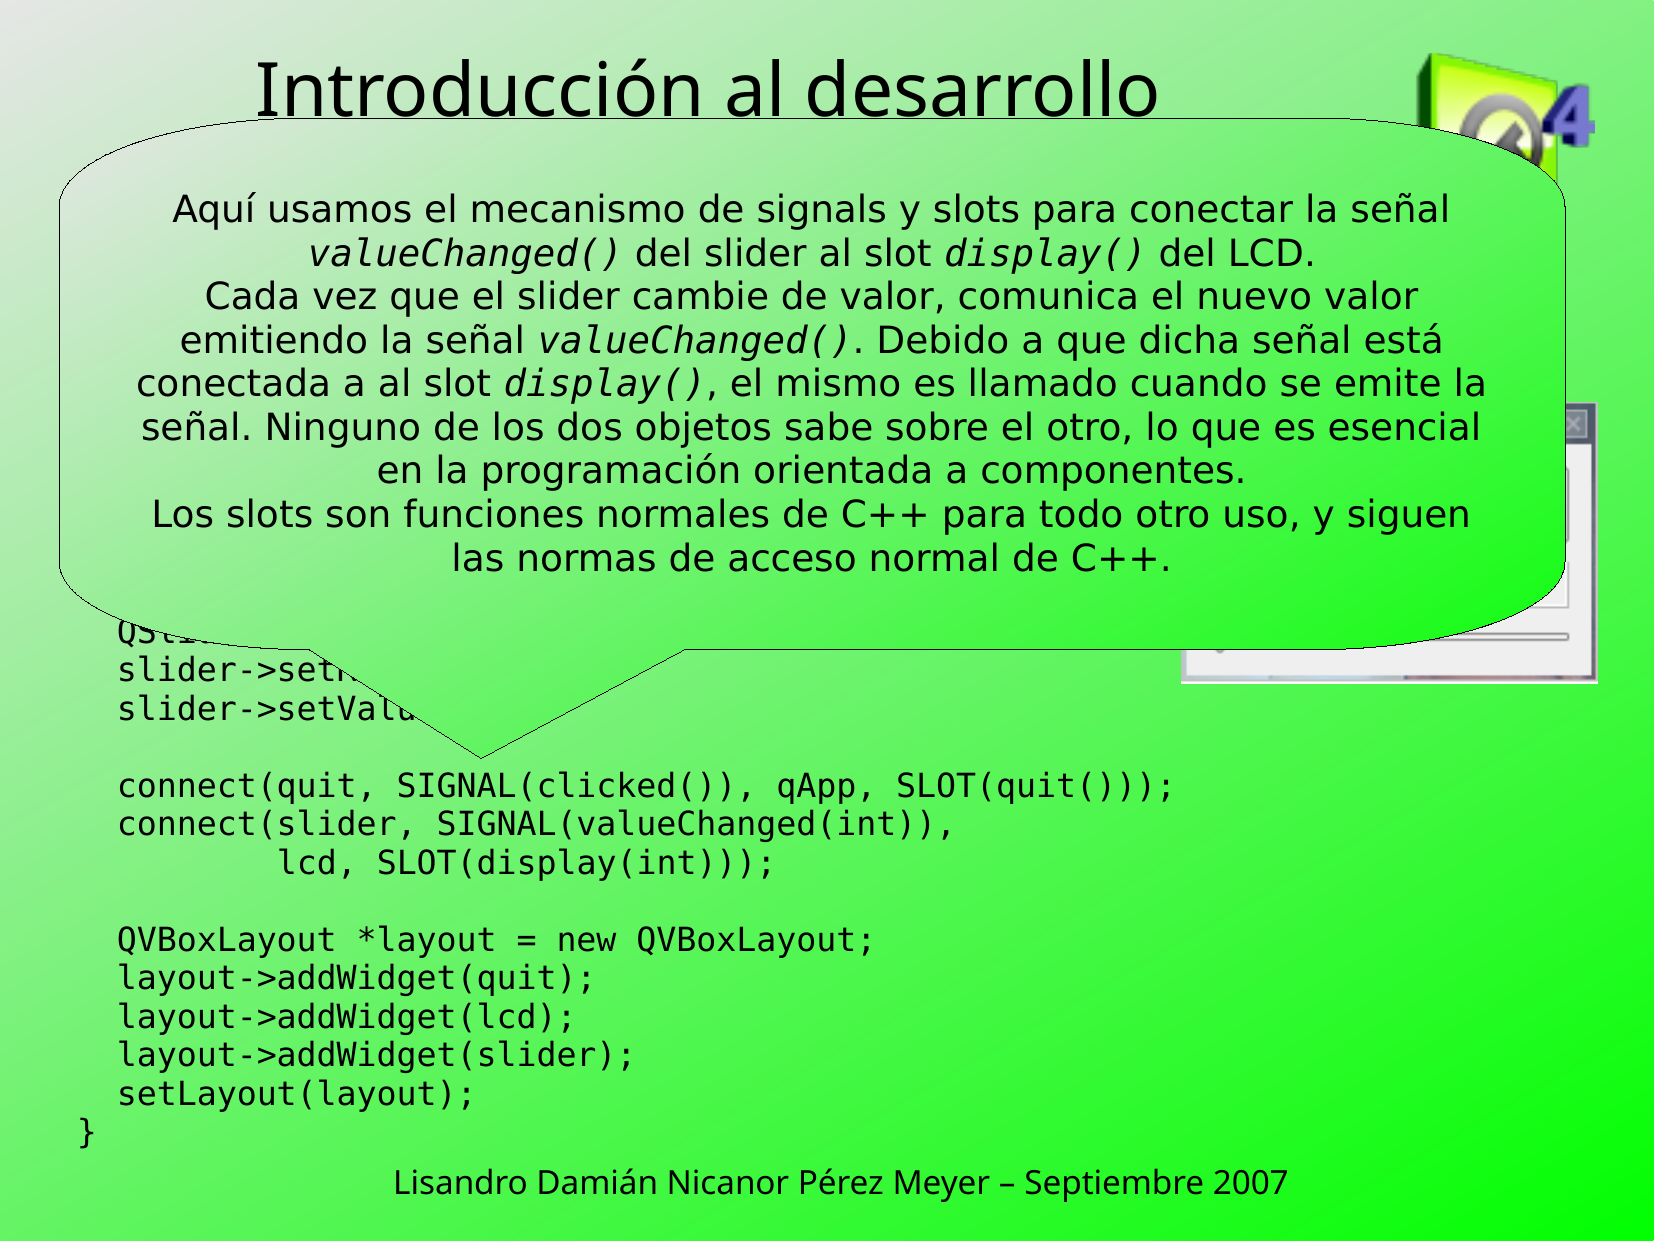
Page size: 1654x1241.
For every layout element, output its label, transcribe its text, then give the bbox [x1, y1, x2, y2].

subtitle MyWidget::MyWidget(QWidget *parent) : QWidget(parent) { QPushButton *quit = new QPushButton(tr("Quit")); quit->setFont(QFont("Times", 18, QFont::Bold)); QLCDNumber *lcd = new QLCDNumber(2); lcd->setSegmentStyle(QLCDNumber::Filled); QSlider *slider = new QSlider(Qt::Horizontal); slider->setRange(0, 99); slider->setValue(0); connect(quit, SIGNAL(clicked()), qApp, SLOT(quit())); connect(slider, SIGNAL(valueChanged(int)), lcd, SLOT(display(int))); QVBoxLayout *layout = new QVBoxLayout; layout->addWidget(quit); layout->addWidget(lcd); layout->addWidget(slider); setLayout(layout); } [76, 595, 1565, 1152]
picture [1181, 402, 1598, 684]
title Introducción al desarrollo multiplataforma con Qt 4 [147, 11, 1270, 138]
picture [1412, 53, 1595, 237]
text_box Lisandro Damián Nicanor Pérez Meyer – Septiembre 2007 [88, 1151, 1595, 1213]
text_box Aquí usamos el mecanismo de signals y slots para conectar la señal valueChanged() del slider al slot display() del LCD. Cada vez que el slider cambie de valor, comunica el nuevo valor emitiendo la señal valueChanged(). Debido a que dicha señal está conectada a al slot display(), el mismo es llamado cuando se emite la señal. Ninguno de los dos objetos sabe sobre el otro, lo que es esencial en la programación orientada a componentes. Los slots son funciones normales de C++ para todo otro uso, y siguen las normas de acceso normal de C++. [59, 118, 1566, 759]
